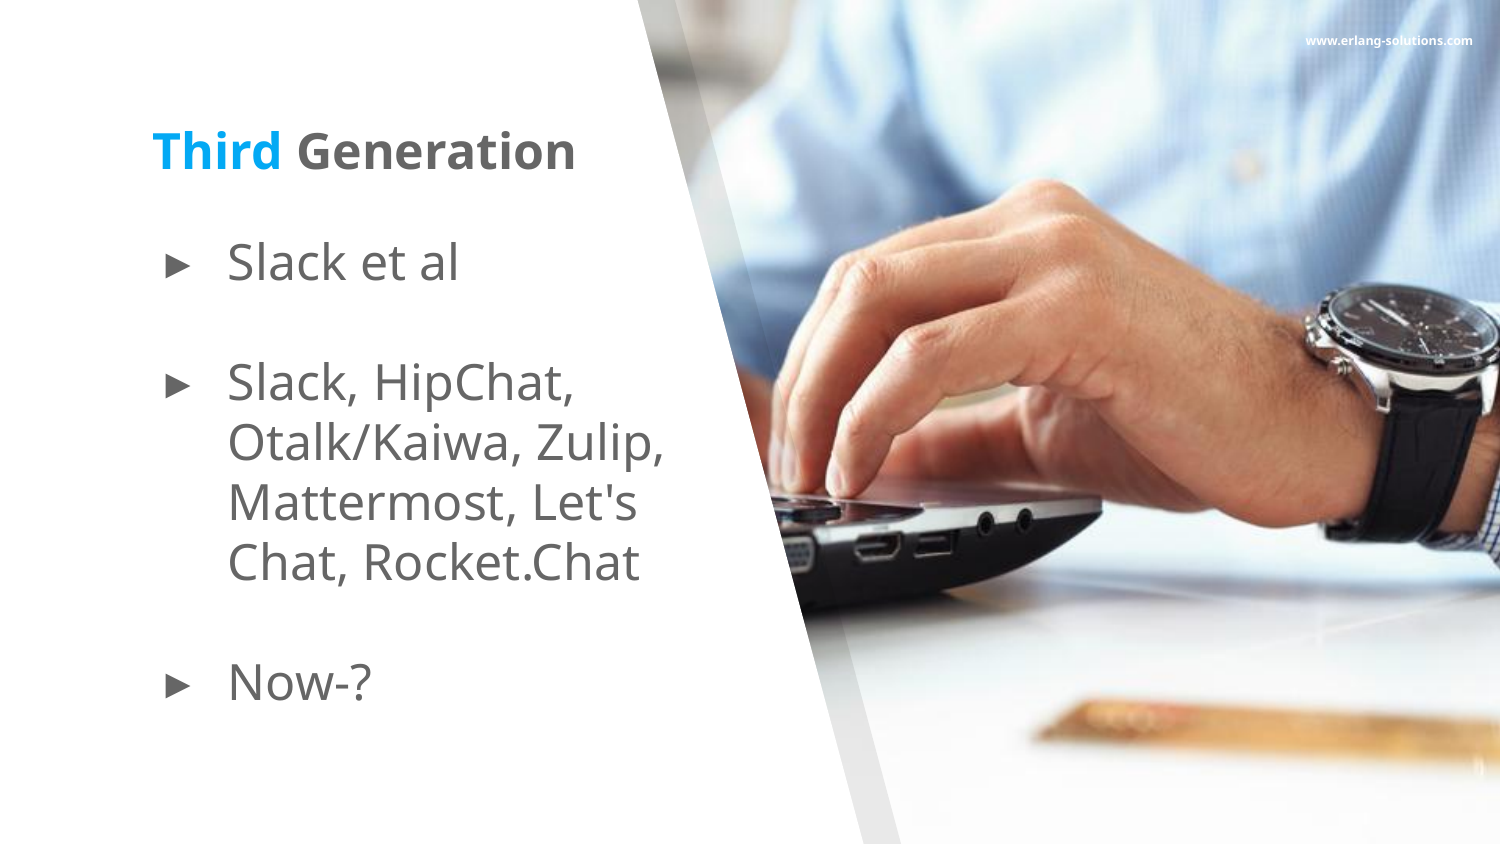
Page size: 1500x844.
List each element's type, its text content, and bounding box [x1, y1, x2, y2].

list Slack et al Slack, HipChat, Otalk/Kaiwa, Zulip, Mattermost, Let's Chat, Rocket.Chat Now-? [137, 215, 766, 586]
title Third Generation [137, 115, 655, 195]
picture [638, 0, 1500, 844]
